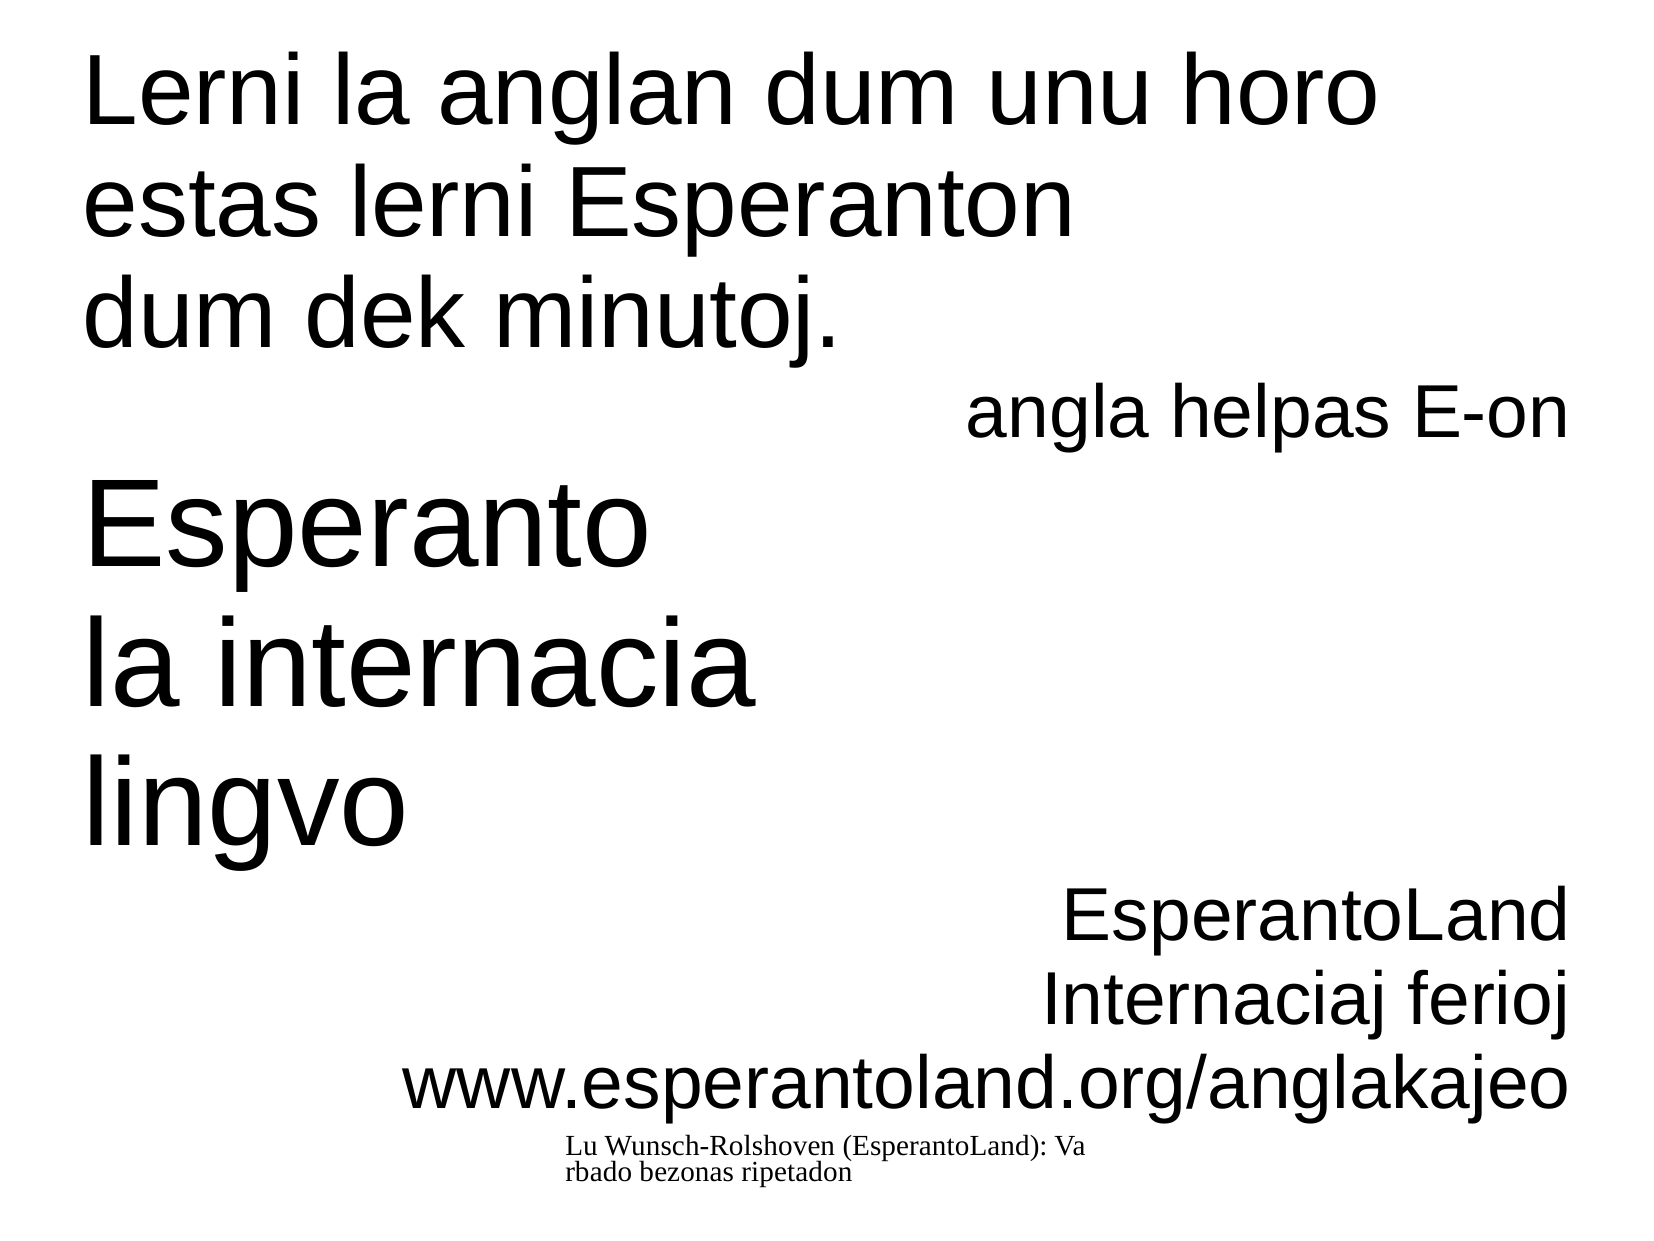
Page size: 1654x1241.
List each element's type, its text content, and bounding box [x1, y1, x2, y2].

subtitle Lerni la anglan dum unu horo estas lerni Esperanton dum dek minutoj. angla helpas E-on Esperanto la internacia lingvo EsperantoLand Internaciaj ferioj www.esperantoland.org/anglakajeo [82, 33, 1571, 1125]
